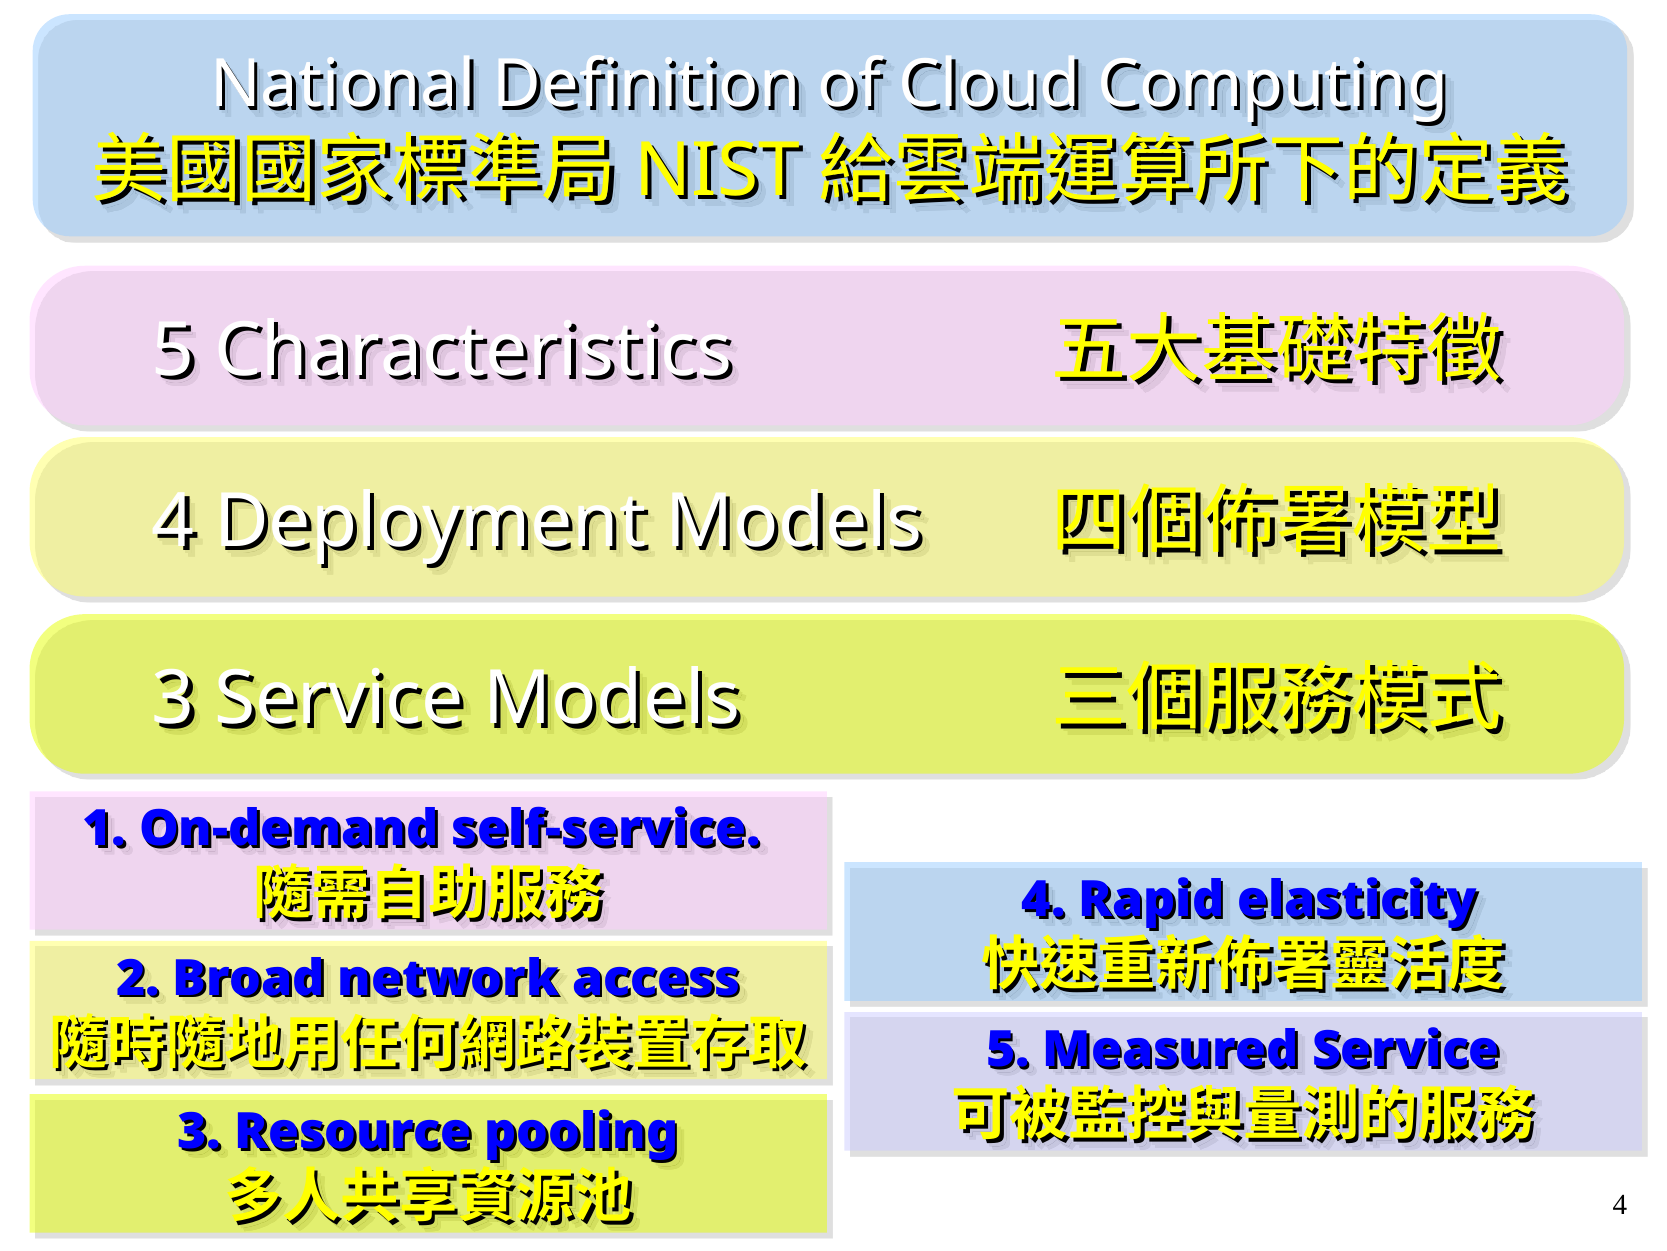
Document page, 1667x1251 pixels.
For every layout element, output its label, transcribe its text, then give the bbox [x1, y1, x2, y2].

text_box 3 Service Models 三個服務模式 [29, 614, 1625, 774]
text_box 1. On-demand self-service. 隨需自助服務 [29, 791, 827, 930]
text_box 2. Broad network access 隨時隨地用任何網路裝置存取 [29, 940, 827, 1080]
text_box 5. Measured Service 可被監控與量測的服務 [844, 1012, 1642, 1151]
text_box 3. Resource pooling 多人共享資源池 [29, 1094, 827, 1233]
text_box National Definition of Cloud Computing 美國國家標準局NIST給雲端運算所下的定義 [32, 14, 1628, 237]
text_box 4. Rapid elasticity 快速重新佈署靈活度 [844, 862, 1642, 1001]
text_box 5 Characteristics 五大基礎特徵 [29, 265, 1625, 426]
text_box 4 Deployment Models 四個佈署模型 [29, 437, 1625, 597]
